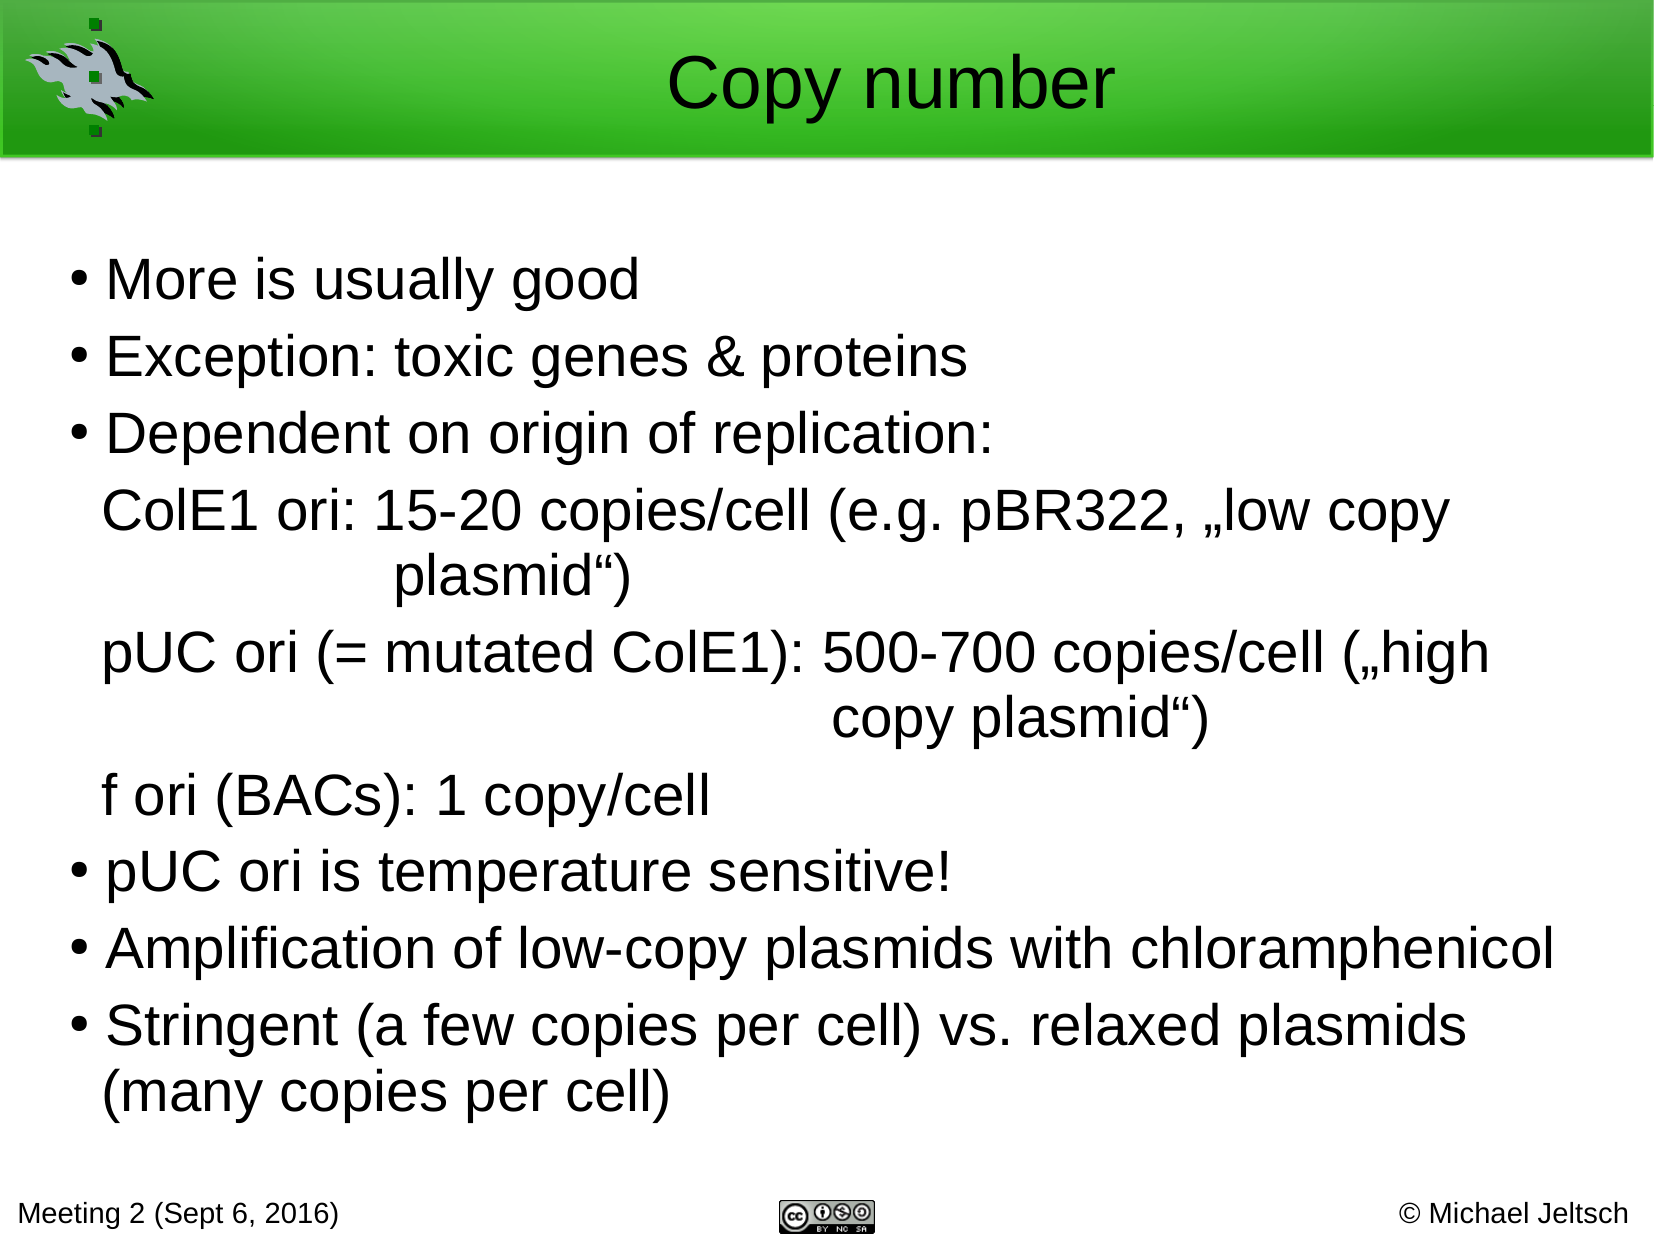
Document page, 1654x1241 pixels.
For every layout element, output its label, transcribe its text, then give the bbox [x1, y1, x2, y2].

picture [779, 1200, 875, 1234]
title Copy number [507, 11, 1276, 154]
subtitle More is usually good Exception: toxic genes & proteins Dependent on origin of replication: ColE1 ori: 15-20 copies/cell (e.g. pBR322, „low copy plasmid“) pUC ori (= mutated ColE1): 500-700 copies/cell („high copy plasmid“) f ori (BACs): 1 copy/cell pUC ori is temperature sensitive! Amplification of low-copy plasmids with chloramphenicol Stringent (a few copies per cell) vs. relaxed plasmids (many copies per cell) [68, 245, 1605, 1125]
